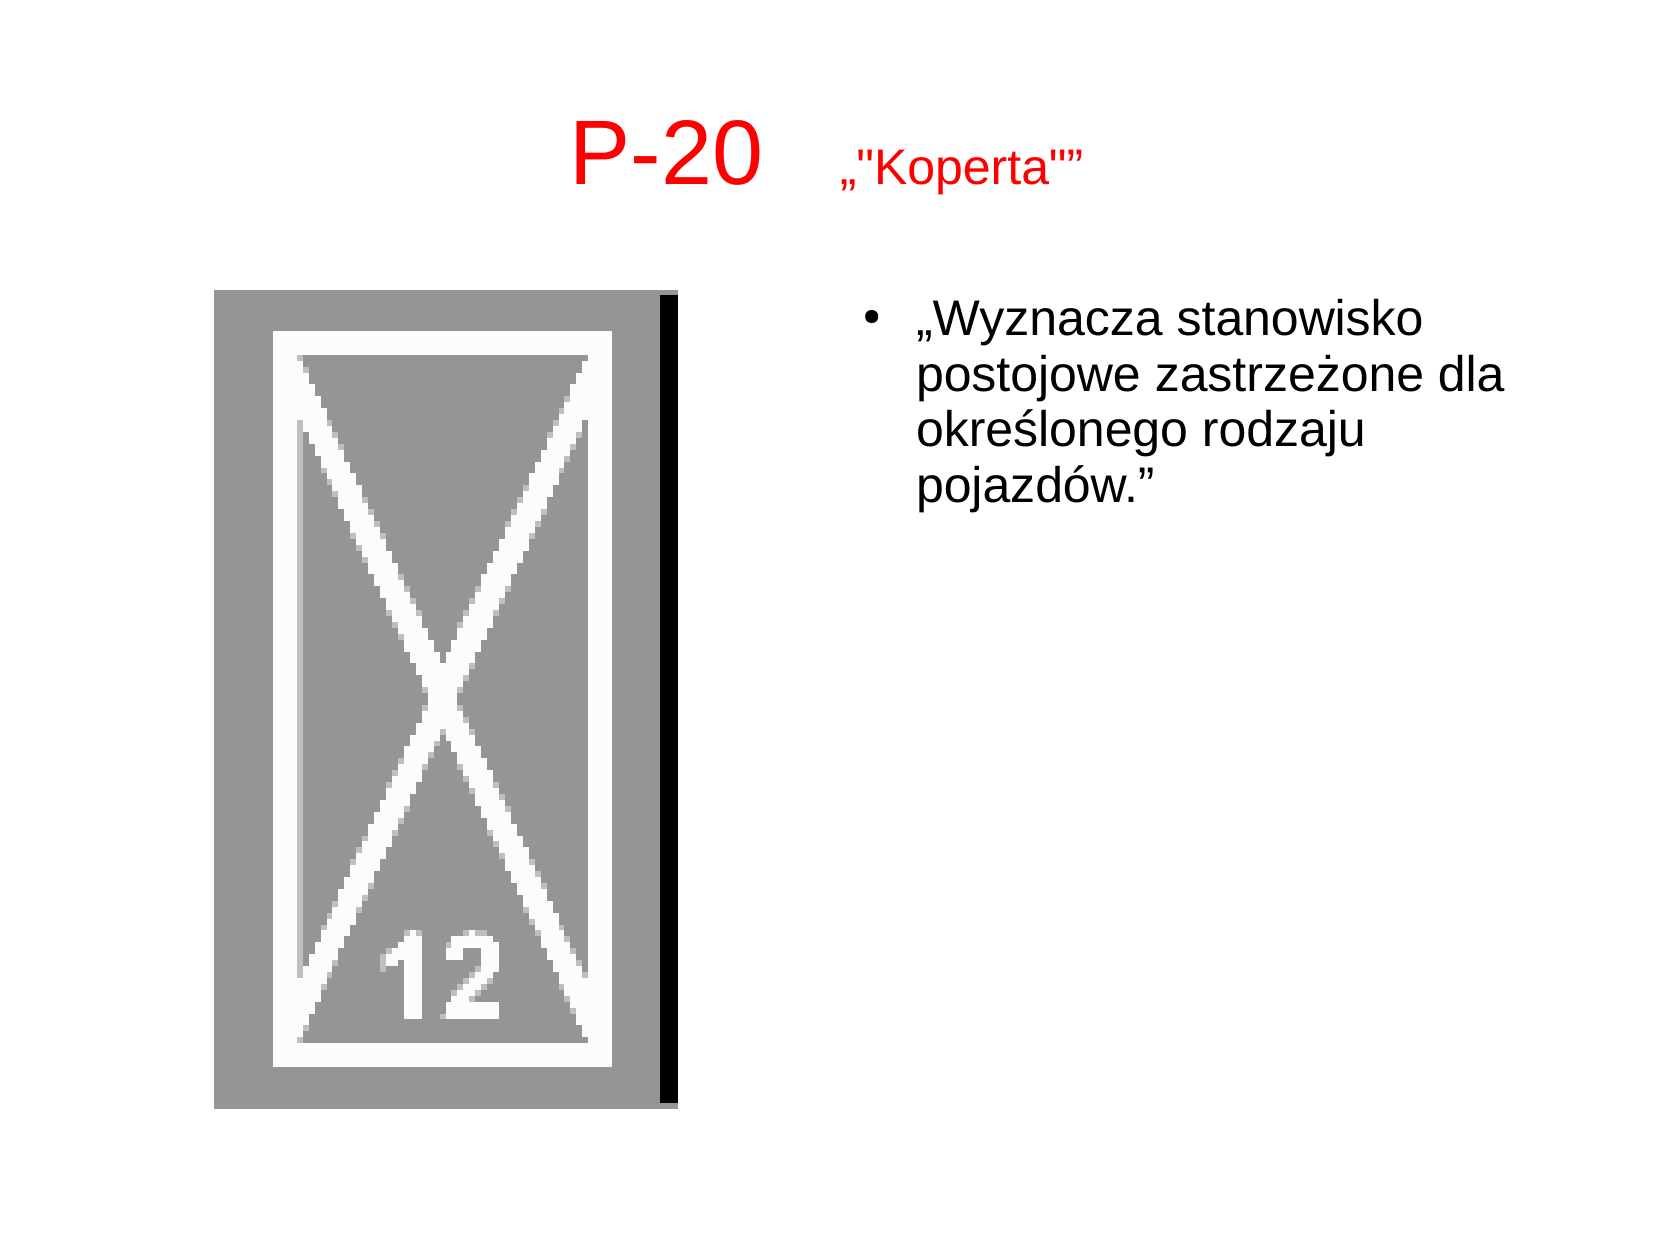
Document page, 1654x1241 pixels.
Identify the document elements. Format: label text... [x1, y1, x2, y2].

picture [214, 290, 678, 1109]
title P-20 „"Koperta"” [82, 56, 1571, 250]
list „Wyznacza stanowisko postojowe zastrzeżone dla określonego rodzaju pojazdów.” [845, 290, 1572, 1094]
